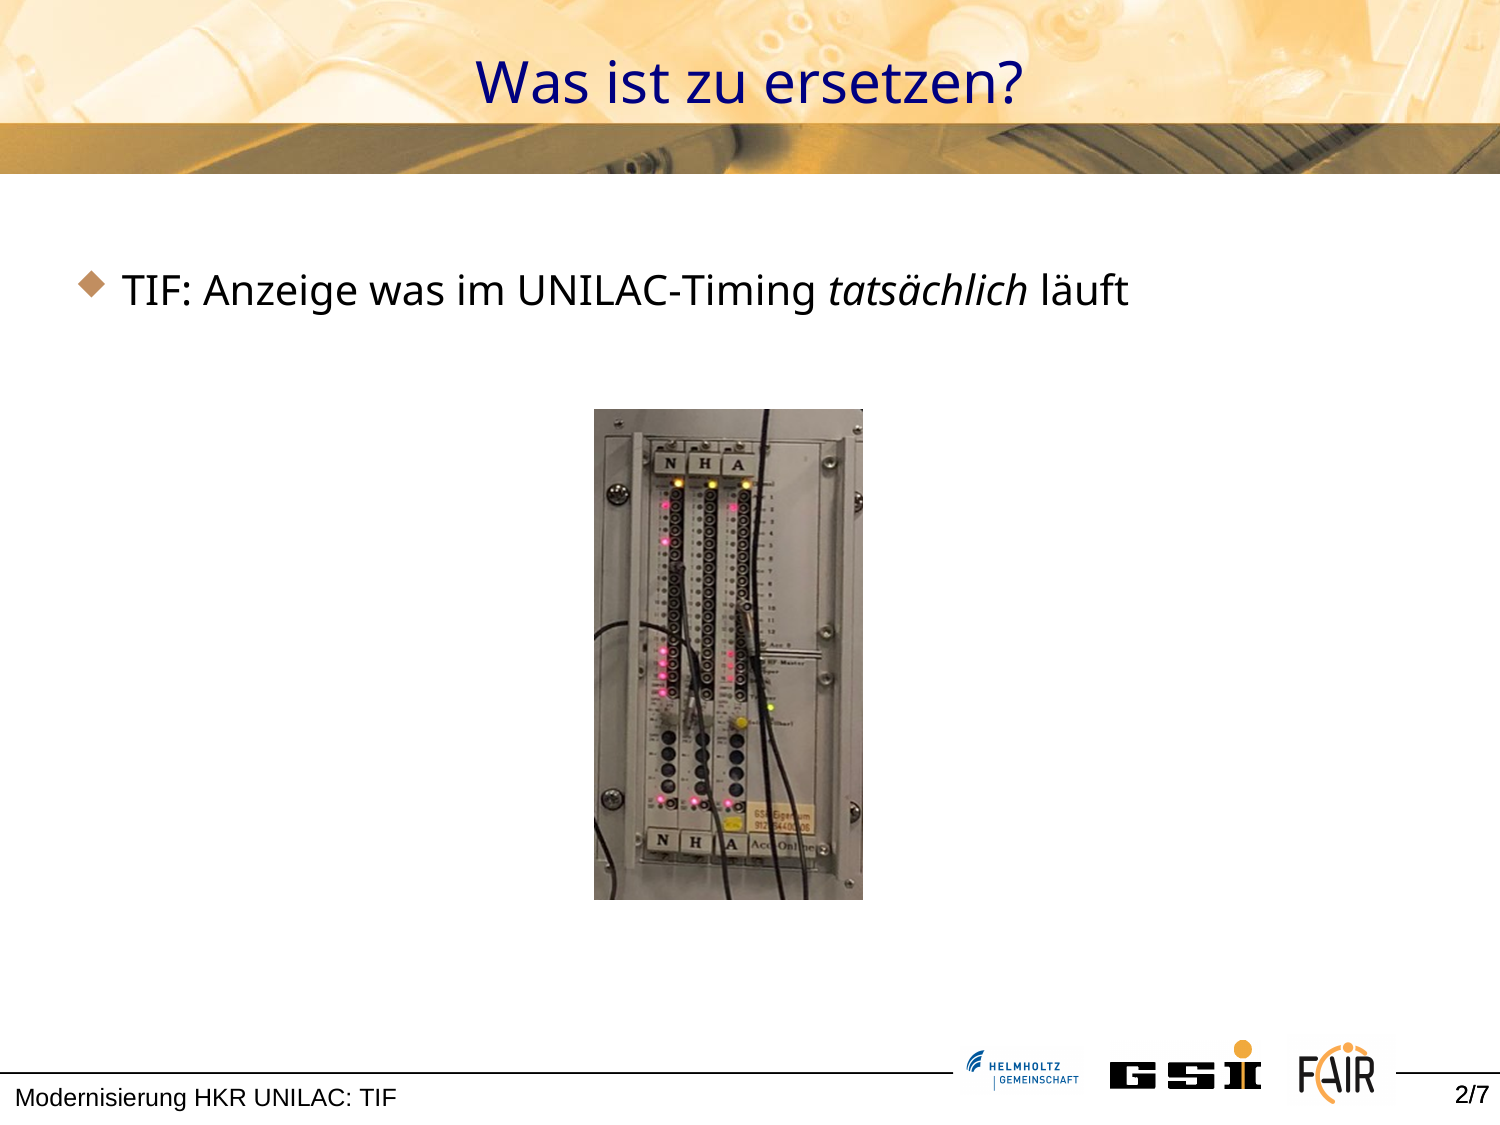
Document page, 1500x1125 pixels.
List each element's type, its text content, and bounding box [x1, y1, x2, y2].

list TIF: Anzeige was im UNILAC-Timing tatsächlich läuft [75, 263, 1425, 1006]
title Was ist zu ersetzen? [75, 0, 1425, 174]
picture [960, 1046, 1084, 1095]
picture [1287, 1034, 1396, 1106]
picture [0, 0, 1500, 175]
picture [594, 409, 863, 901]
picture [1110, 1040, 1261, 1089]
